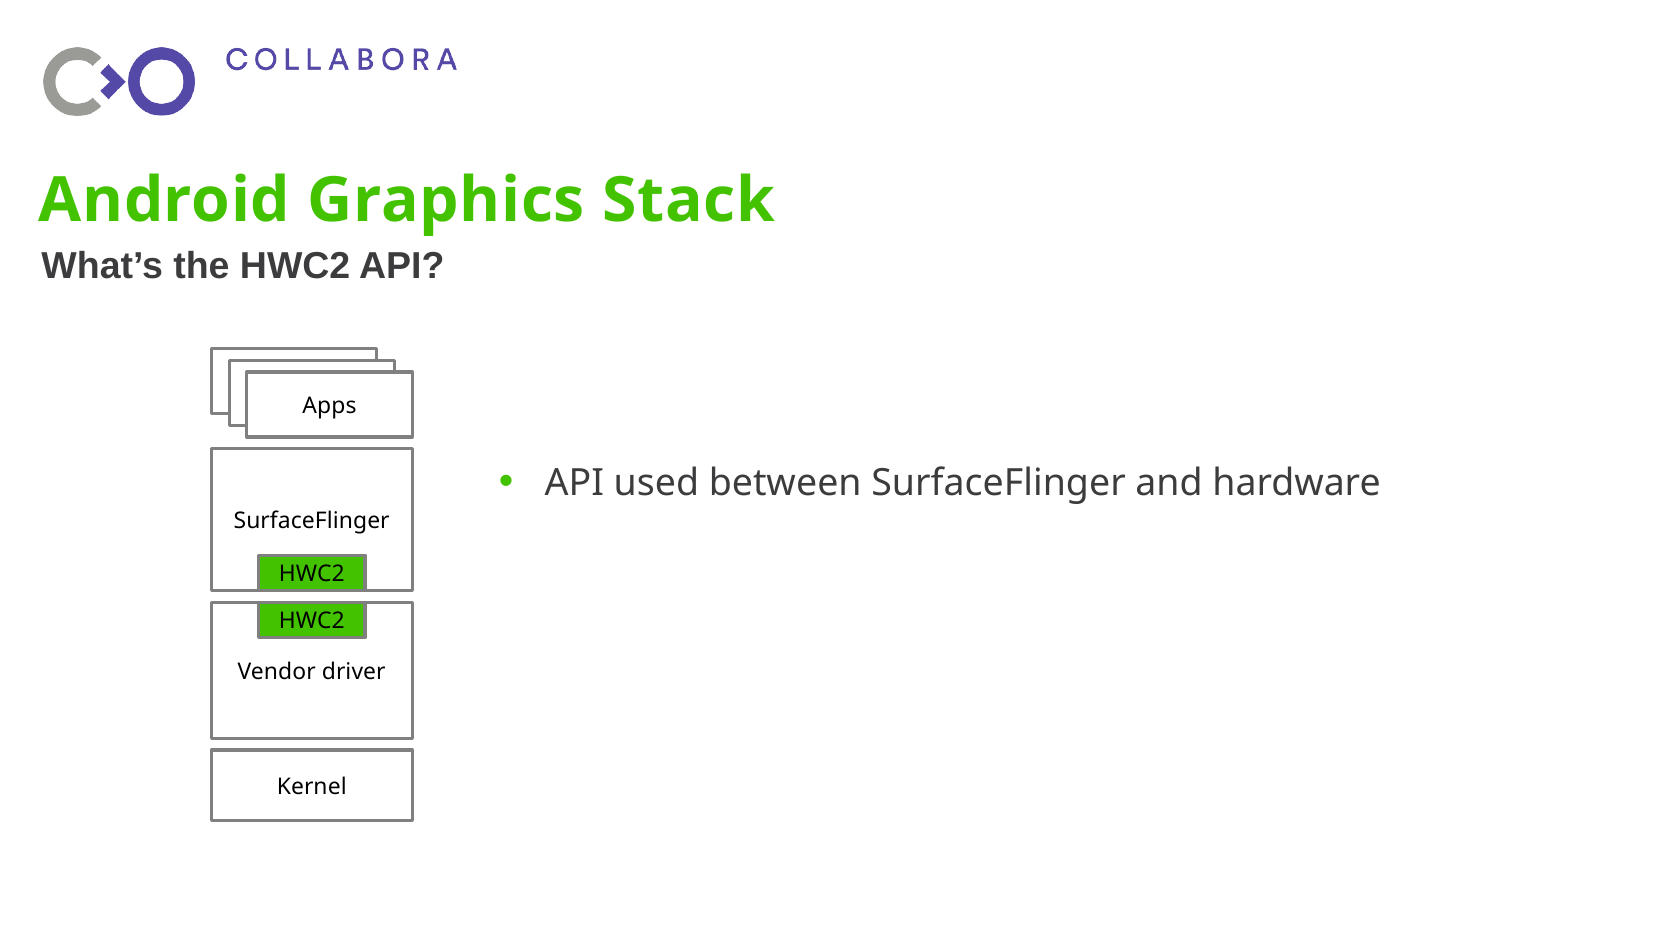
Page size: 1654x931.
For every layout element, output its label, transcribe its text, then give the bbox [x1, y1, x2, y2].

text_box HWC2 [258, 602, 366, 638]
picture [43, 47, 457, 116]
list API used between SurfaceFlinger and hardware [497, 394, 1524, 650]
text_box What’s the HWC2 API? [41, 240, 1614, 290]
title Android Graphics Stack [38, 159, 1614, 216]
text_box SurfaceFlinger [211, 448, 413, 591]
text_box Kernel [211, 750, 413, 821]
text_box [211, 348, 395, 426]
text_box HWC2 [258, 555, 366, 591]
text_box Apps [246, 372, 413, 438]
text_box Vendor driver [211, 602, 413, 739]
